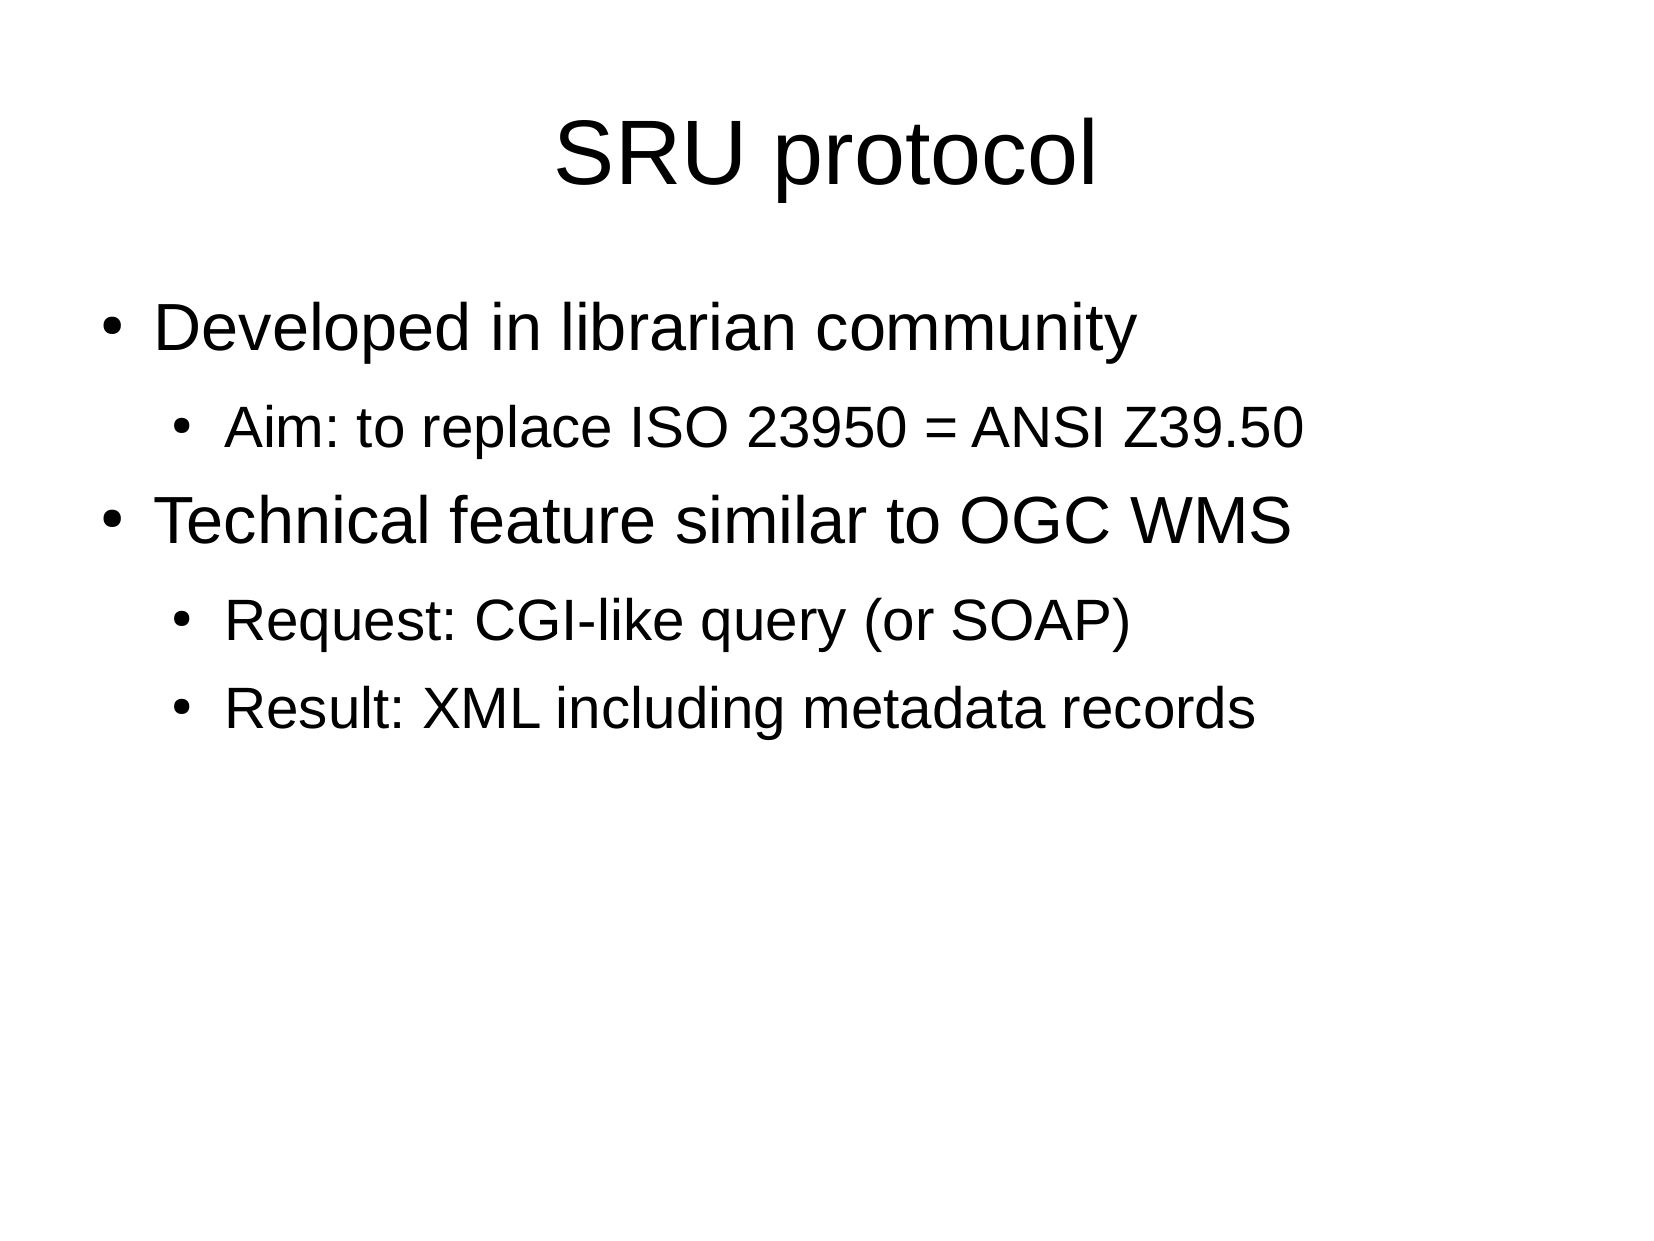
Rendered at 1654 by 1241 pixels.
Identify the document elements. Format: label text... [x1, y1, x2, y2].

list Developed in librarian community Aim: to replace ISO 23950 = ANSI Z39.50 Technical feature similar to OGC WMS Request: CGI-like query (or SOAP) Result: XML including metadata records [82, 290, 1571, 1094]
title SRU protocol [82, 49, 1571, 257]
